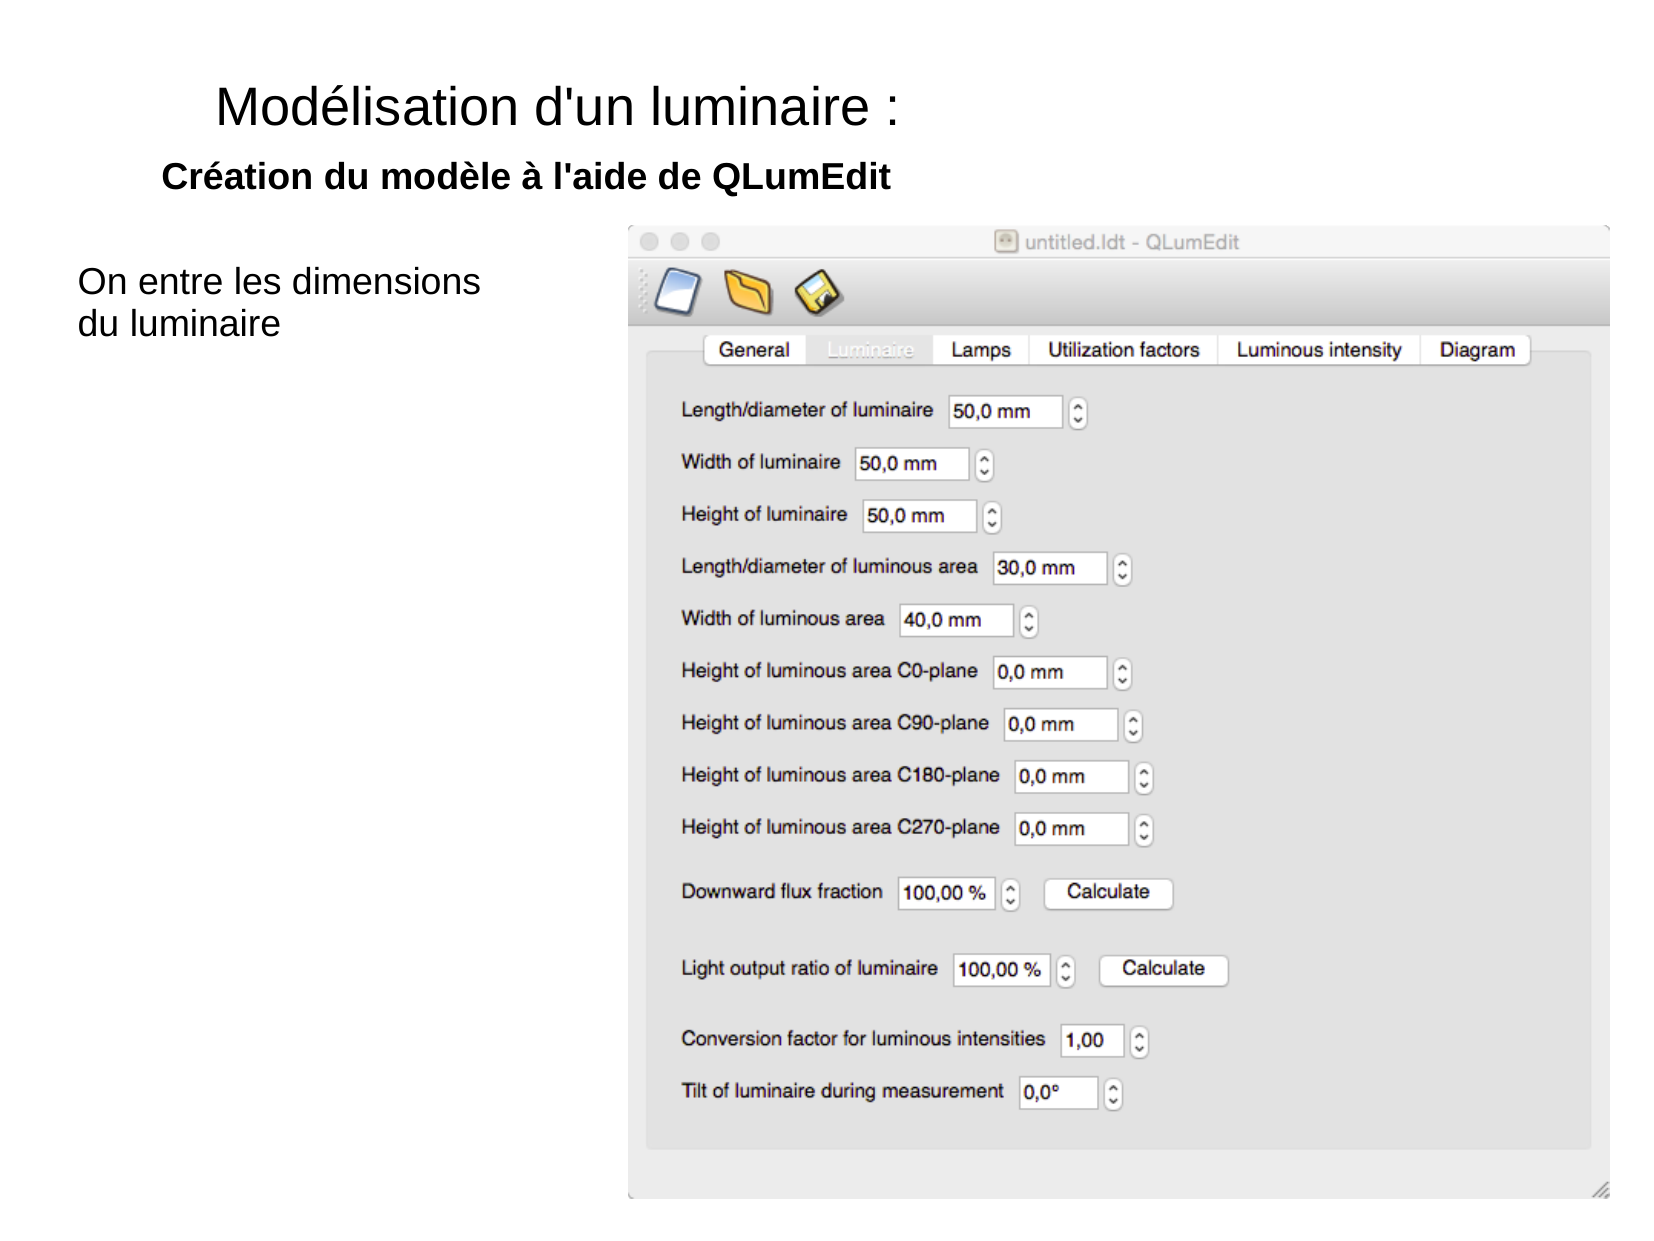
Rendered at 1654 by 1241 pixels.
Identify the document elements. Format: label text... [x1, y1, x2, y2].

text_box On entre les dimensions du luminaire [62, 252, 502, 352]
text_box Modélisation d'un luminaire : [200, 68, 915, 145]
picture [628, 225, 1610, 1199]
text_box Création du modèle à l'aide de QLumEdit [146, 148, 1572, 226]
